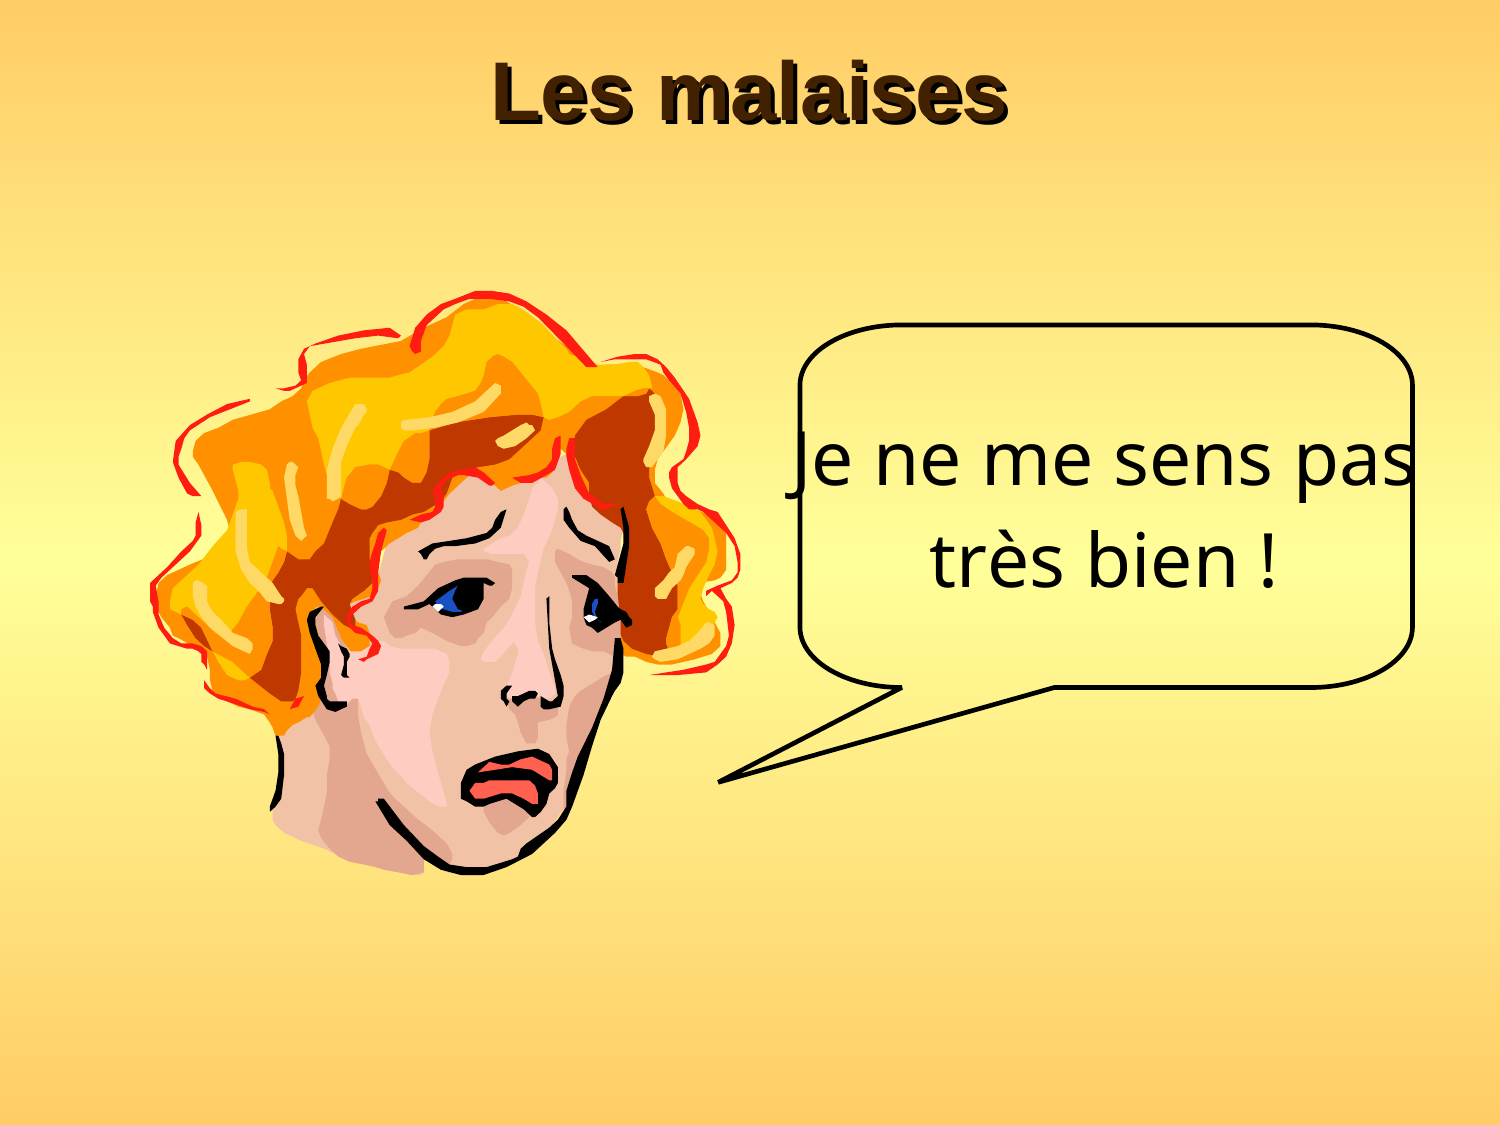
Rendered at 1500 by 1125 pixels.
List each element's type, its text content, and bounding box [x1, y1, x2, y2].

text_box Je ne me sens pas très bien ! [771, 397, 1438, 618]
text_box Les malaises [475, 37, 1024, 146]
picture [150, 290, 741, 876]
